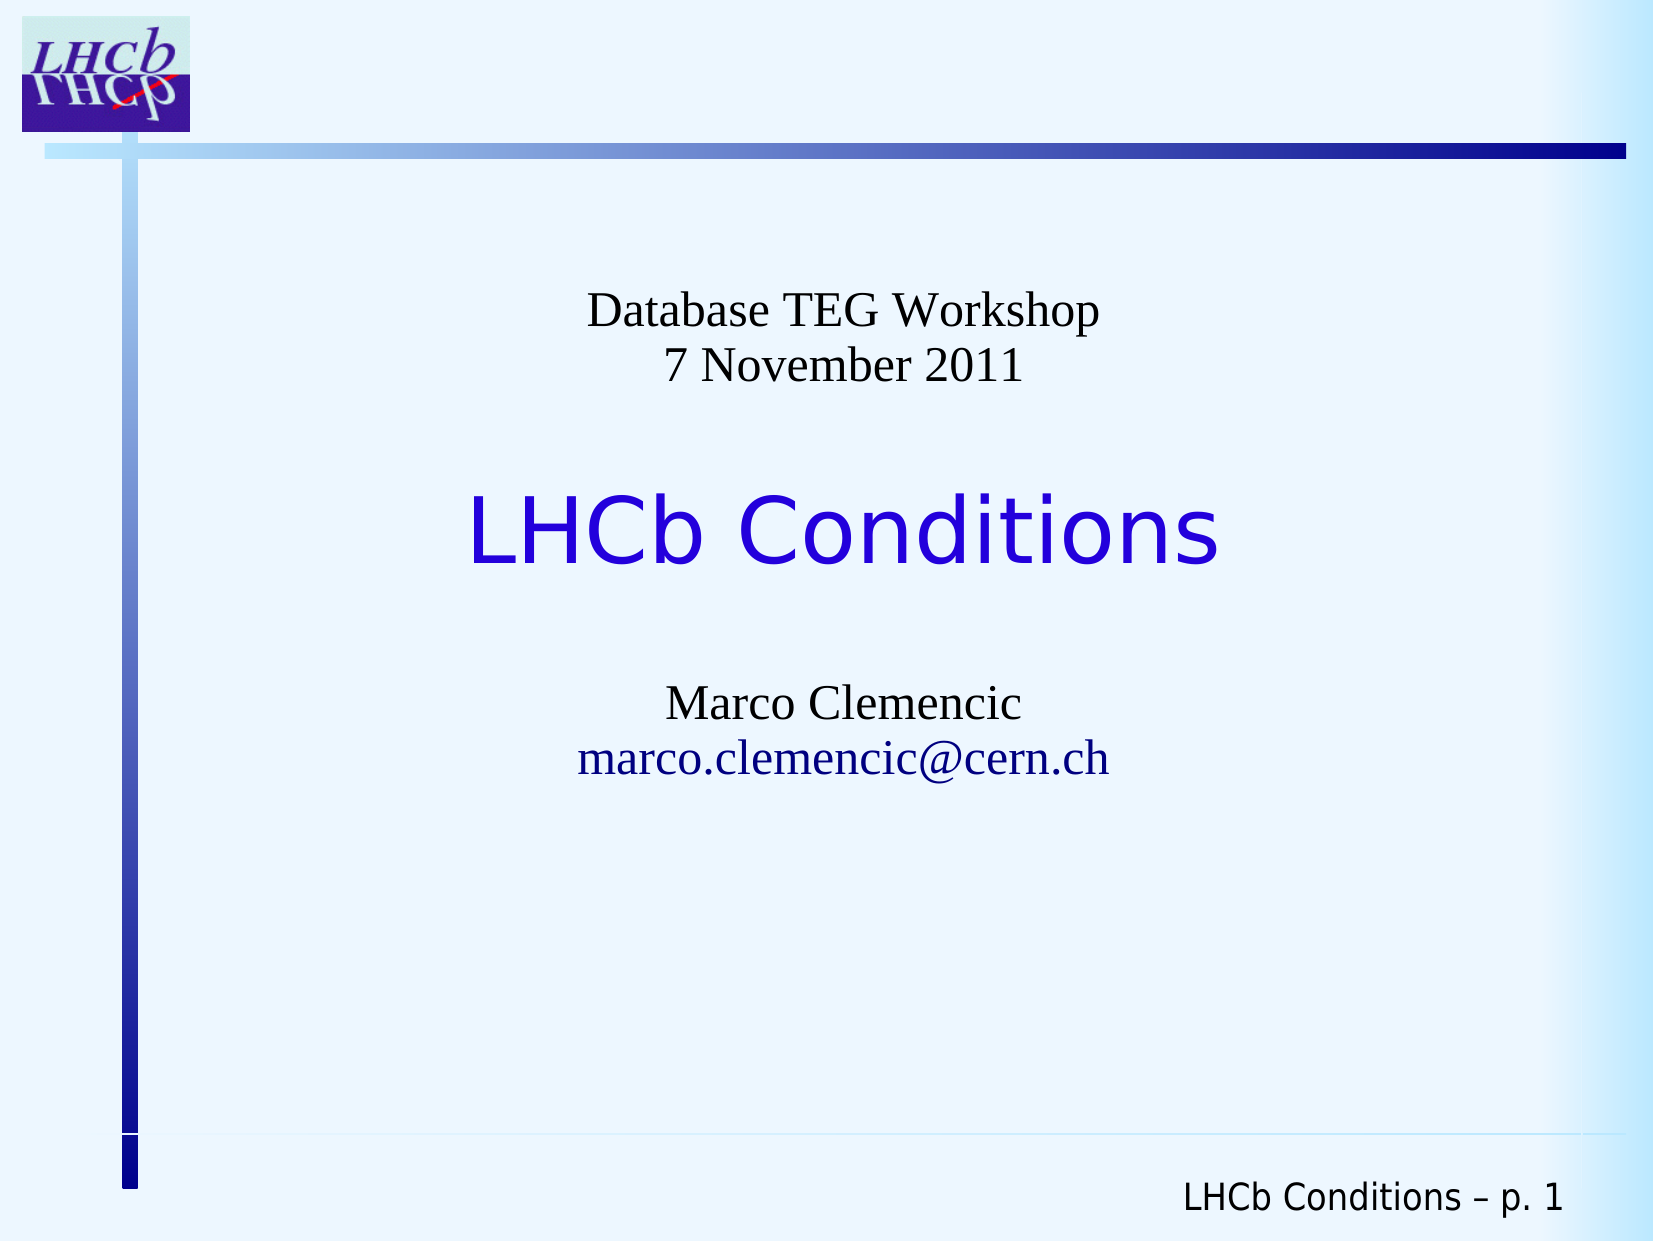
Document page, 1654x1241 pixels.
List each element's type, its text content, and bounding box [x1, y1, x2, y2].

title LHCb Conditions [156, 440, 1532, 623]
text_box Marco Clemencic marco.clemencic@cern.ch [577, 675, 1111, 797]
text_box Database TEG Workshop 7 November 2011 [586, 281, 1101, 403]
picture [22, 16, 190, 132]
